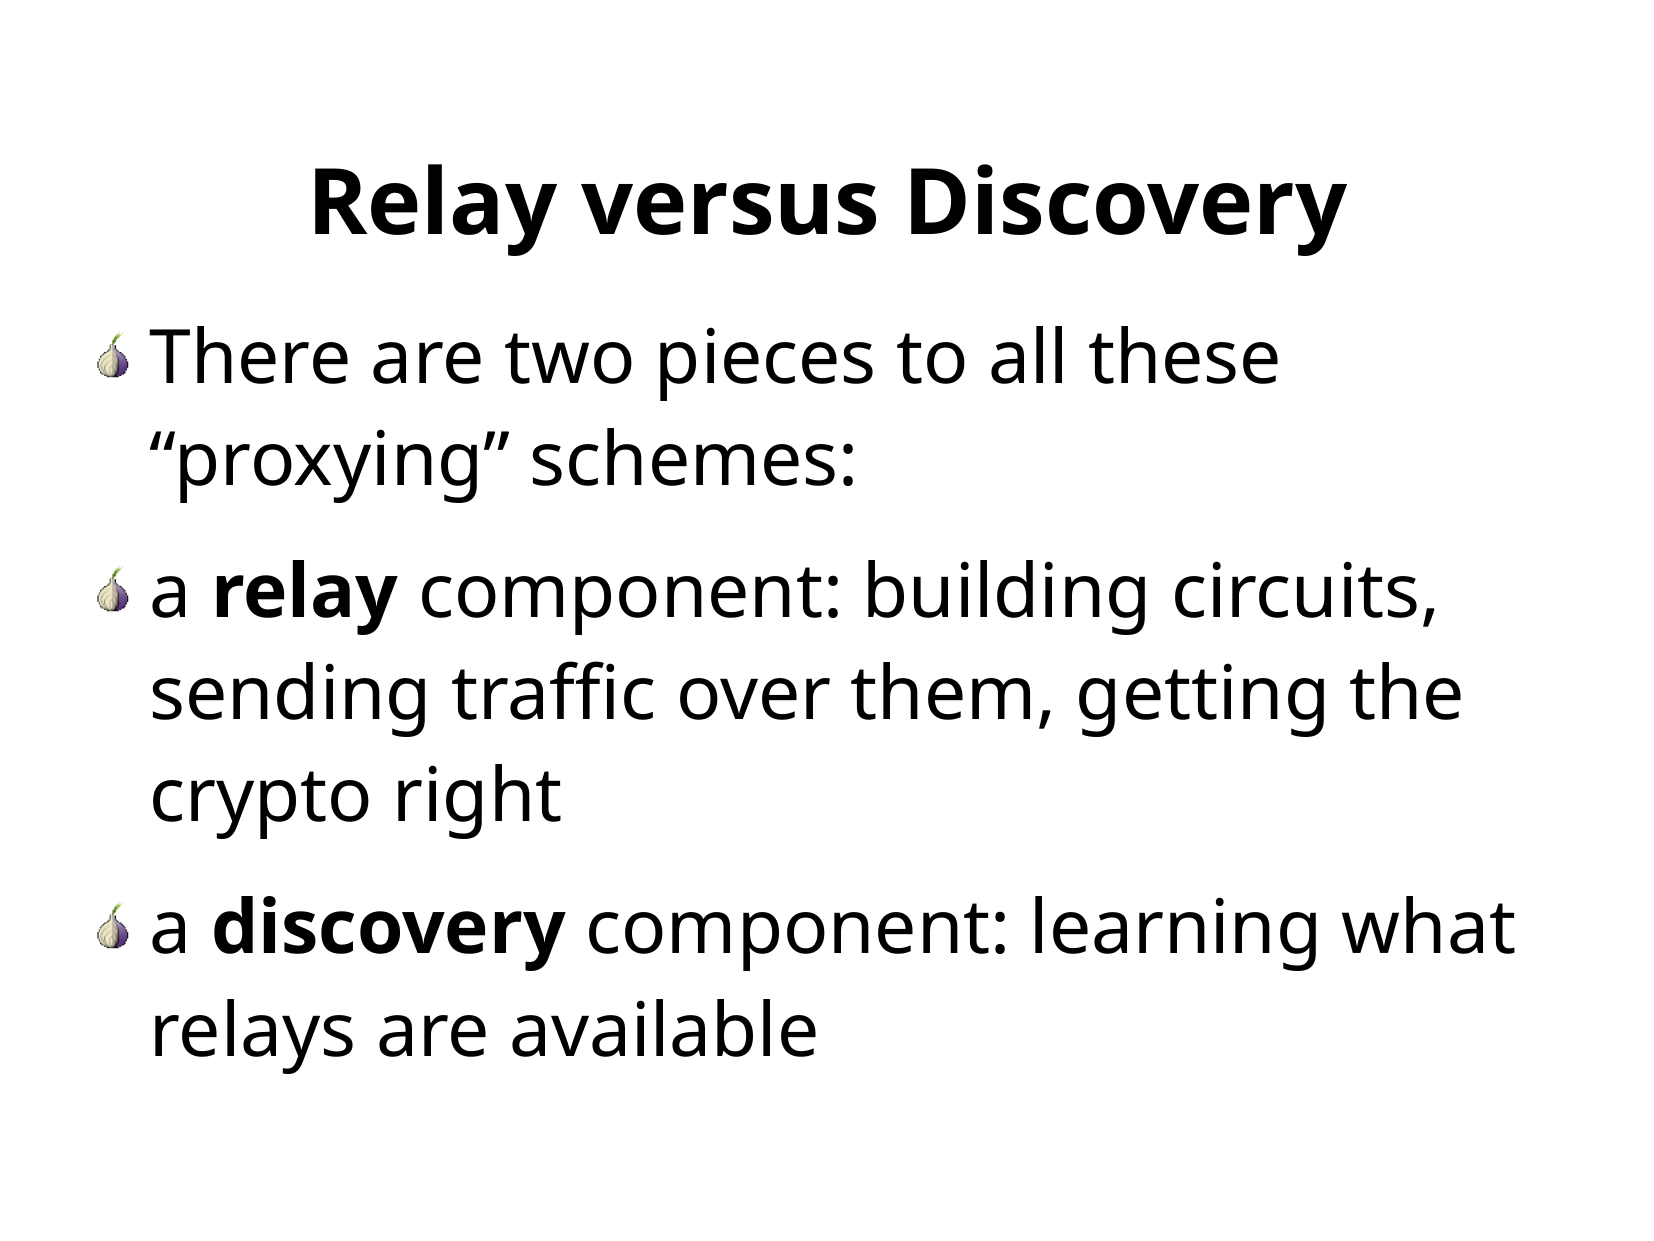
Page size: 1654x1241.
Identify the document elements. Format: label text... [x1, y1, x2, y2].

list There are two pieces to all these “proxying” schemes: a relay component: building circuits, sending traffic over them, getting the crypto right a discovery component: learning what relays are available [78, 303, 1570, 1093]
title Relay versus Discovery [122, 103, 1534, 295]
